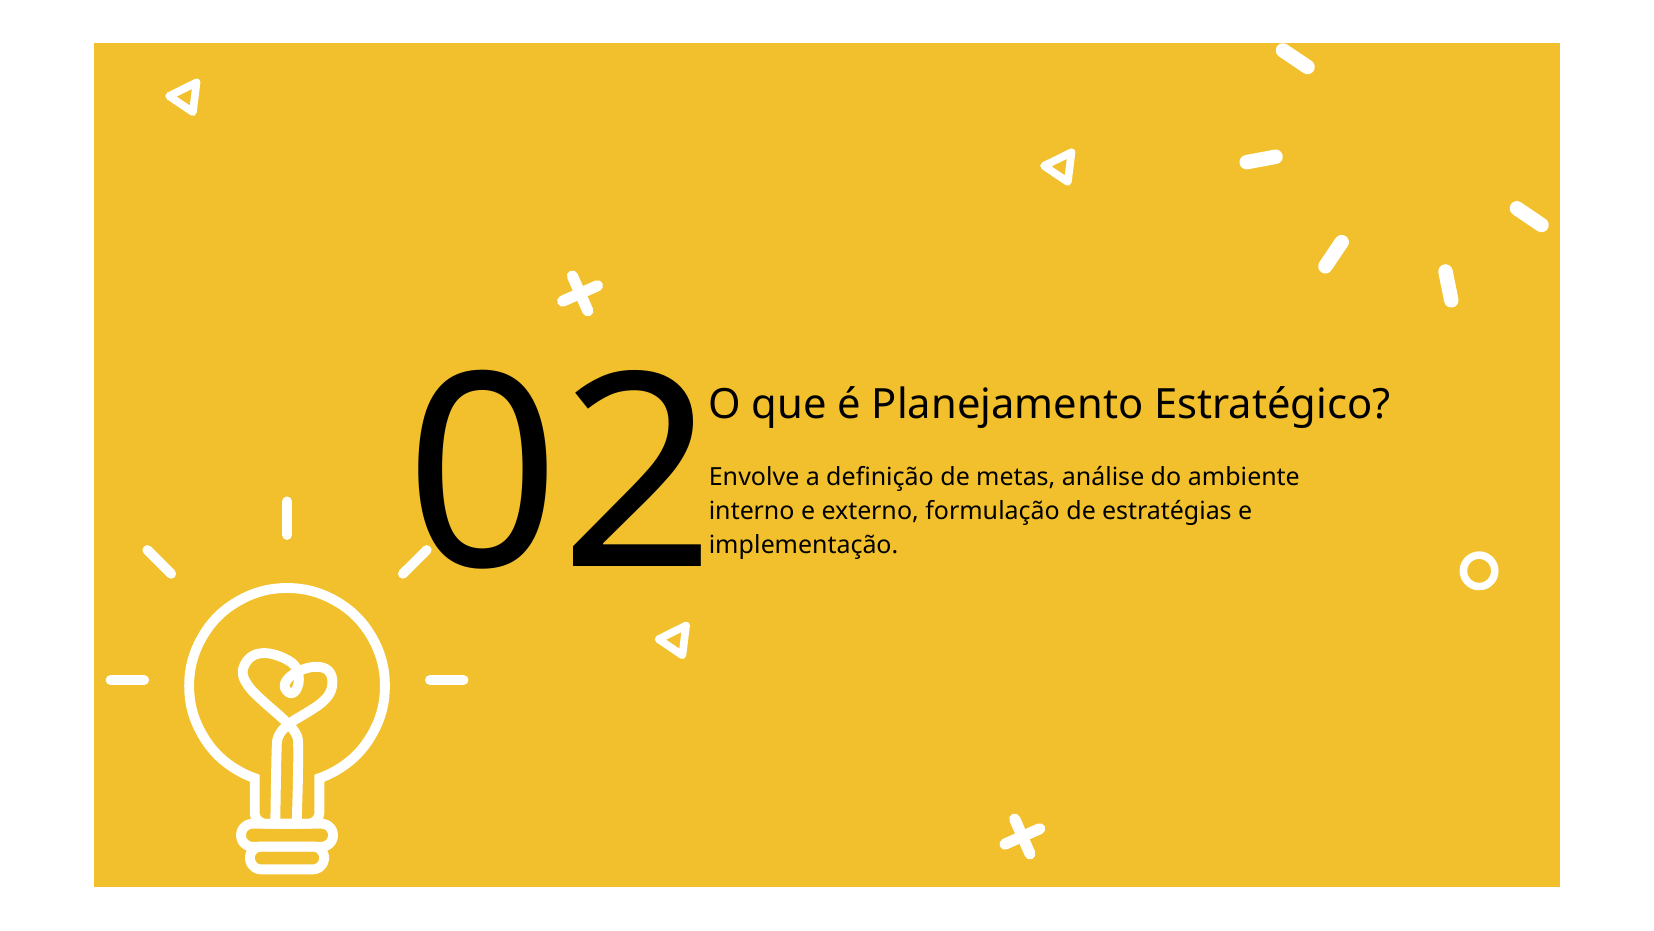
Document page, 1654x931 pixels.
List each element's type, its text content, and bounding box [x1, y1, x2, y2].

title O que é Planejamento Estratégico? [751, 345, 1429, 459]
text_box Envolve a definição de metas, análise do ambiente interno e externo, formulação de estratégias e implementação. [751, 458, 1369, 562]
title 02 [405, 276, 751, 646]
